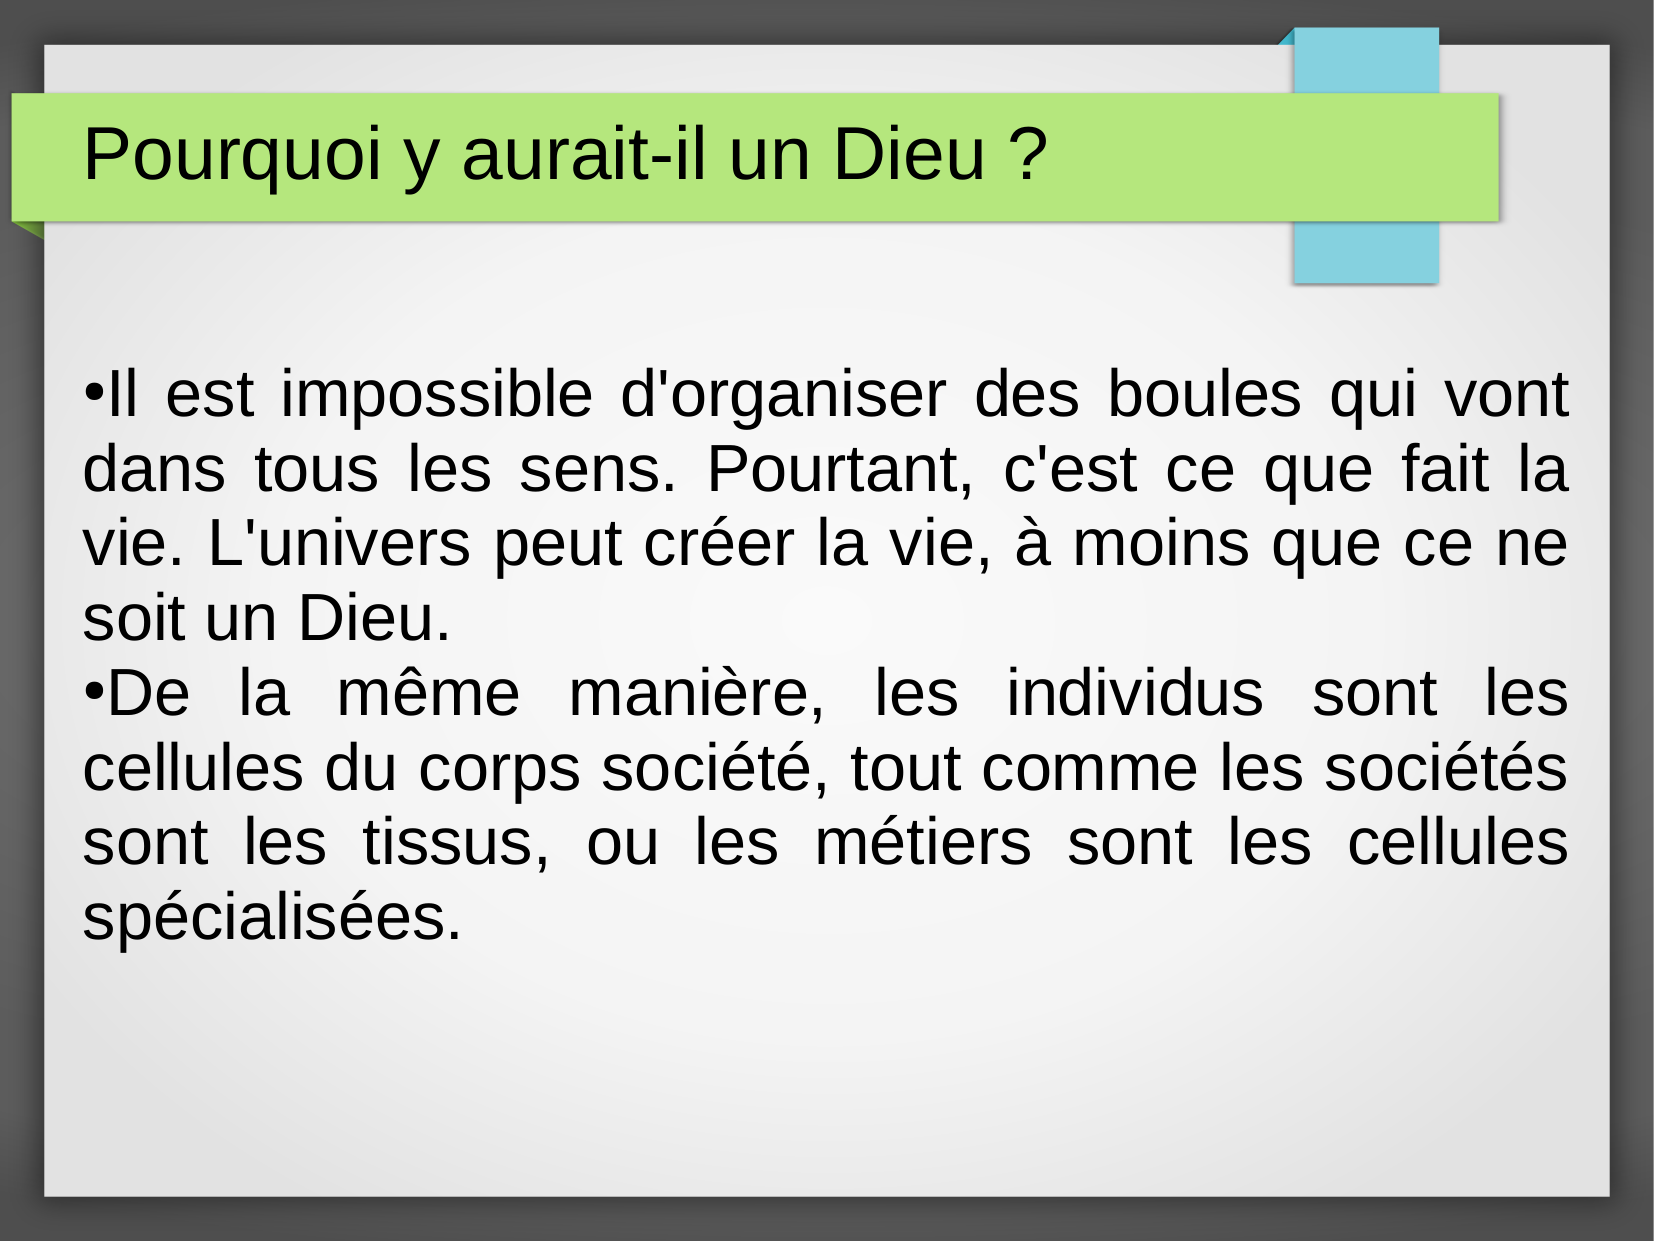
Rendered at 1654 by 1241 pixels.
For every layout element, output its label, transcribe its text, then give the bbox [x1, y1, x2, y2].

subtitle Il est impossible d'organiser des boules qui vont dans tous les sens. Pourtant, c'est ce que fait la vie. L'univers peut créer la vie, à moins que ce ne soit un Dieu. De la même manière, les individus sont les cellules du corps société, tout comme les sociétés sont les tissus, ou les métiers sont les cellules spécialisées. [82, 295, 1571, 1015]
title Pourquoi y aurait-il un Dieu ? [82, 94, 1264, 213]
picture [0, 0, 1654, 1241]
